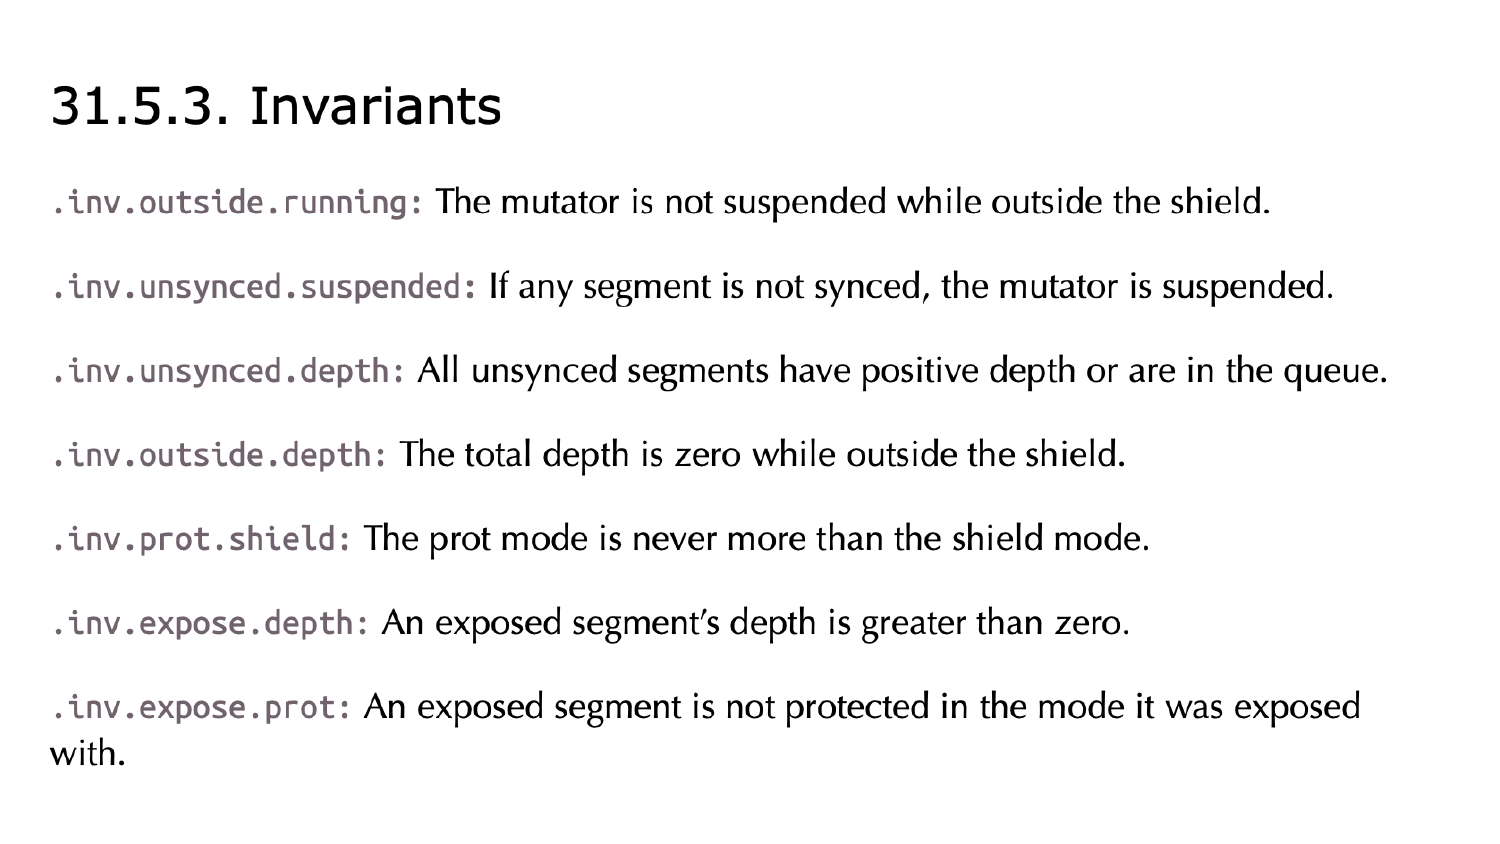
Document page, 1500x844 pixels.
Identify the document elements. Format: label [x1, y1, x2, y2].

picture [24, 34, 1475, 809]
